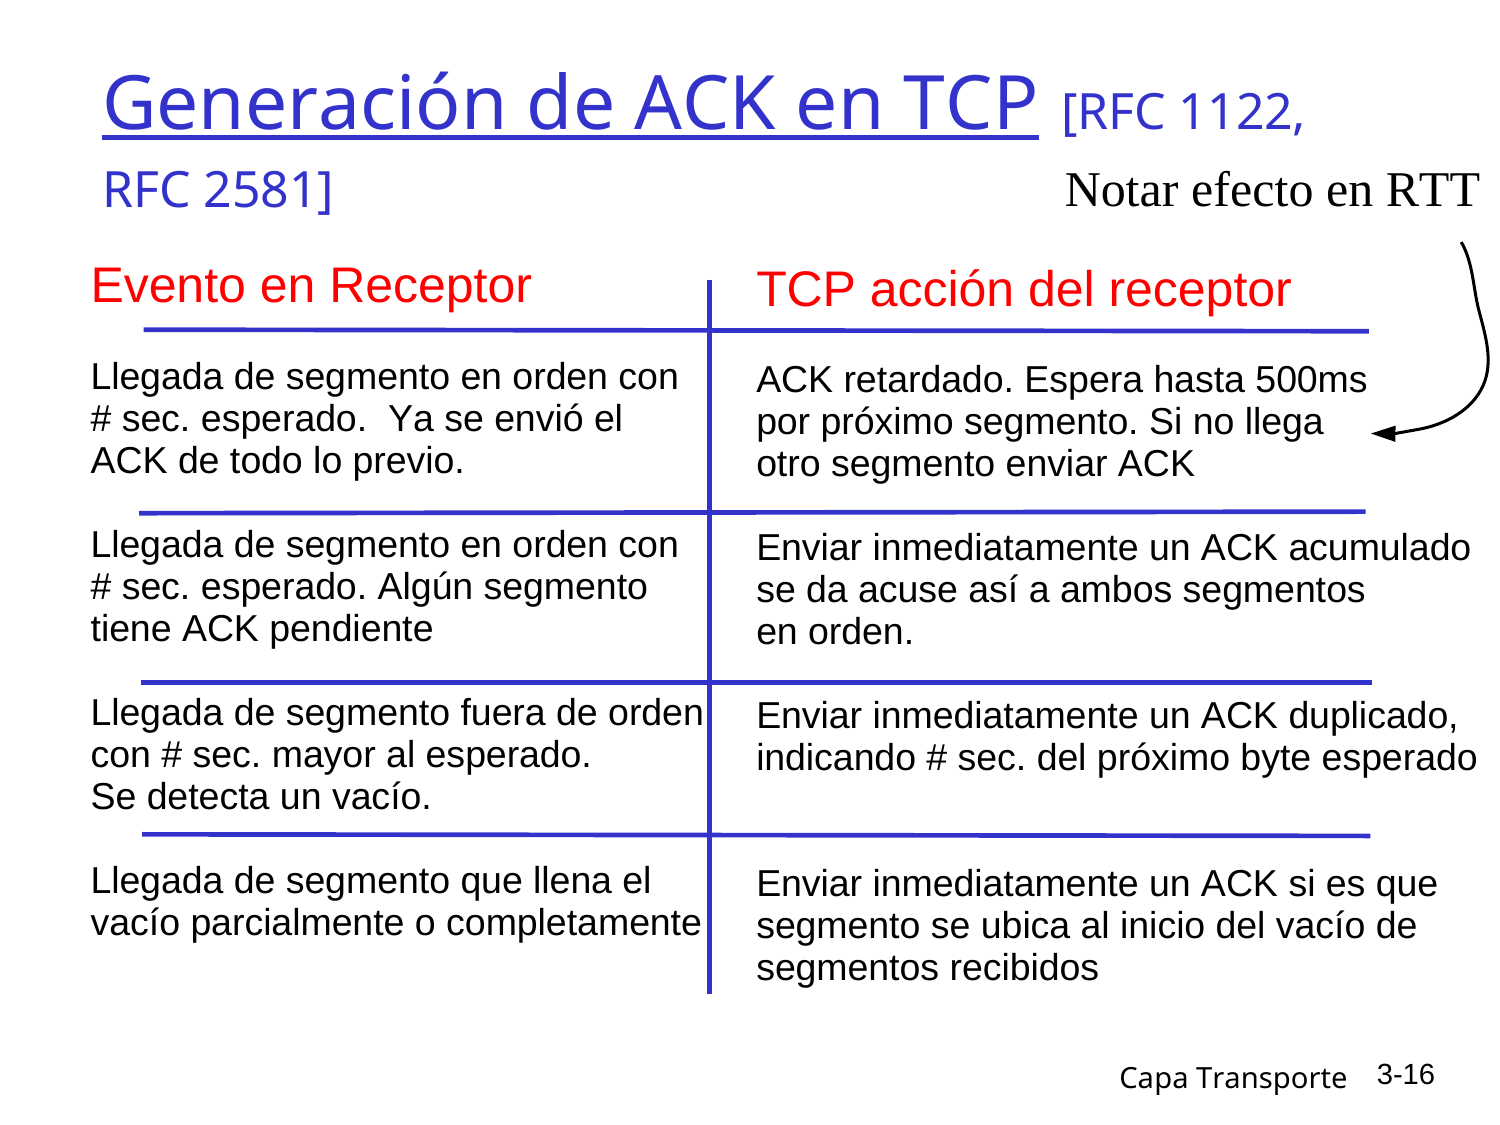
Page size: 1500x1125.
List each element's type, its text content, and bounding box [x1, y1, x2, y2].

text_box Evento en Receptor Llegada de segmento en orden con # sec. esperado. Ya se envió el ACK de todo lo previo. Llegada de segmento en orden con # sec. esperado. Algún segmento tiene ACK pendiente Llegada de segmento fuera de orden con # sec. mayor al esperado. Se detecta un vacío. Llegada de segmento que llena el vacío parcialmente o completamente [75, 249, 719, 993]
title Generación de ACK en TCP [RFC 1122, RFC 2581] [87, 30, 1363, 232]
text_box Notar efecto en RTT [1050, 154, 1496, 225]
text_box TCP acción del receptor ACK retardado. Espera hasta 500ms por próximo segmento. Si no llega otro segmento enviar ACK Enviar inmediatamente un ACK acumulado se da acuse así a ambos segmentos en orden. Enviar inmediatamente un ACK duplicado, indicando # sec. del próximo byte esperado Enviar inmediatamente un ACK si es que segmento se ubica al inicio del vacío de segmentos recibidos [741, 253, 1493, 997]
